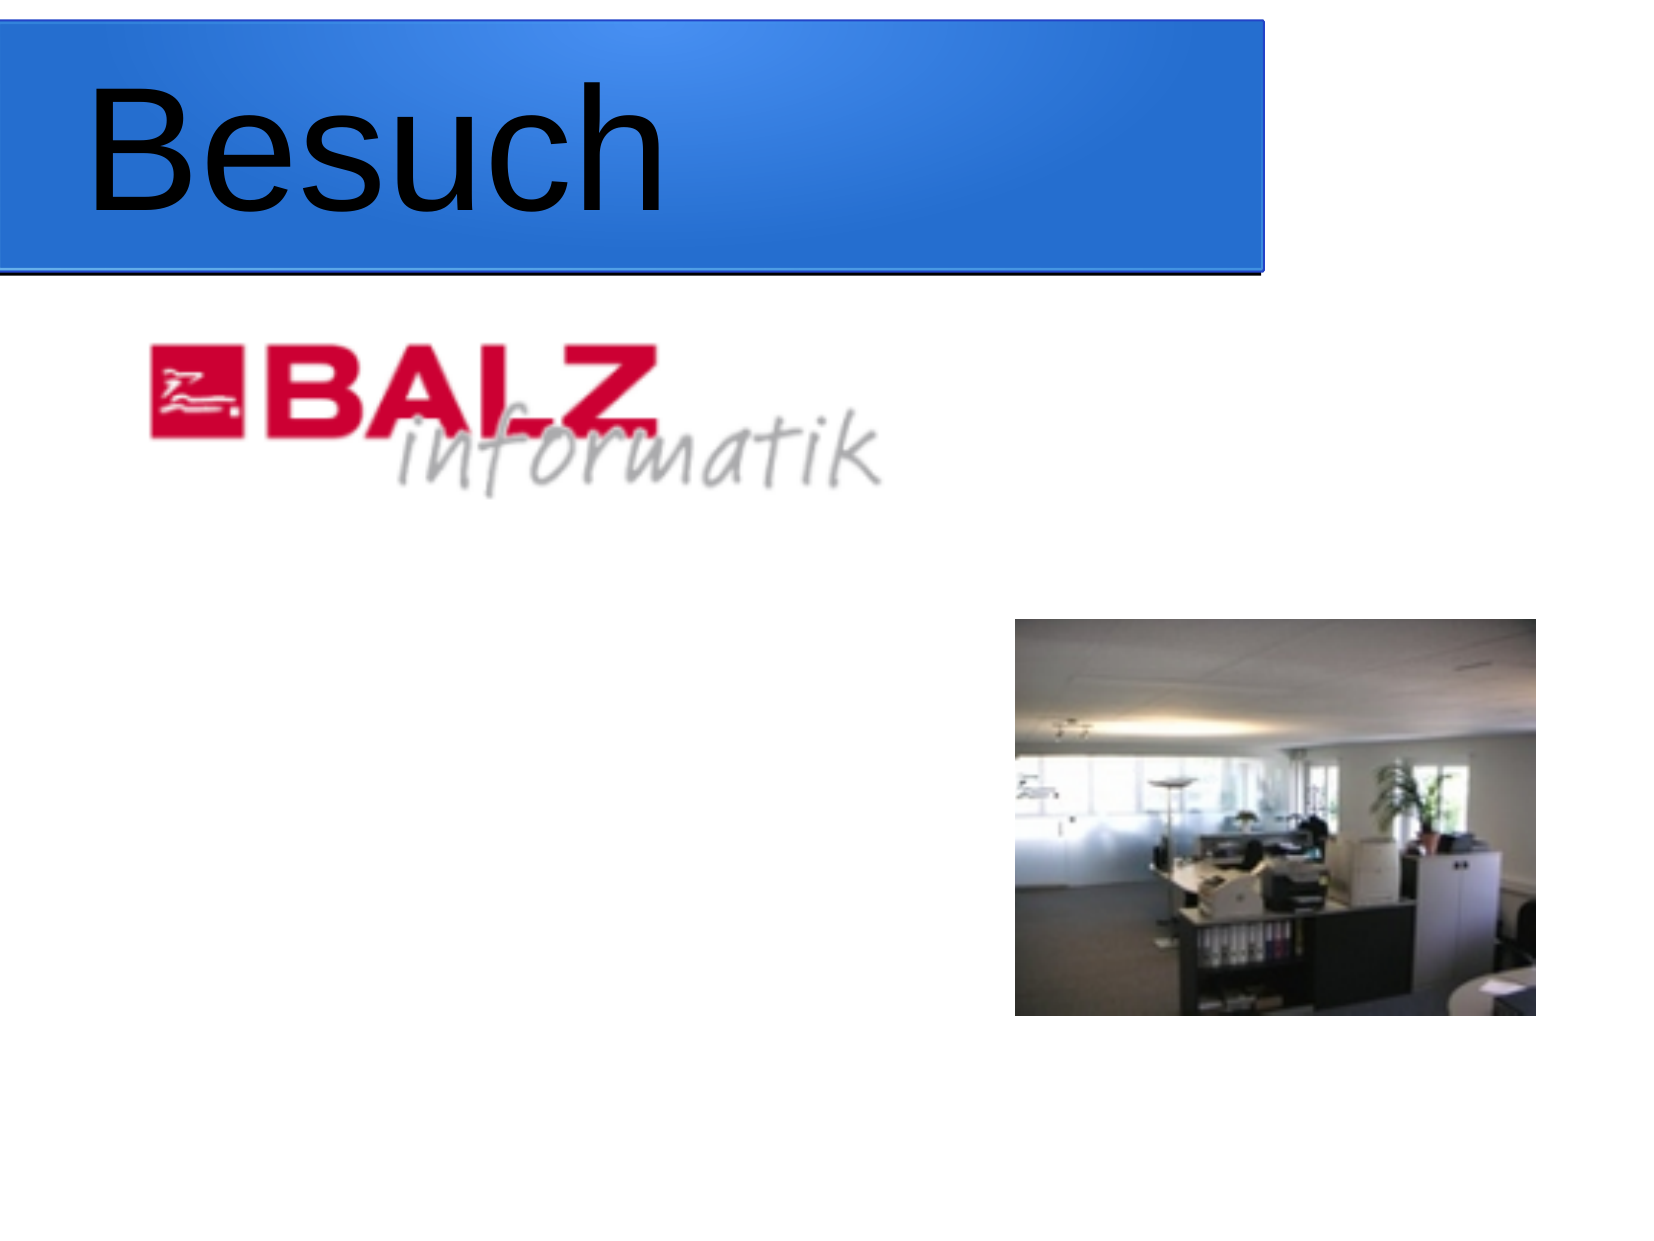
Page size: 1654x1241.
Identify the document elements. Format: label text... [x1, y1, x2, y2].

picture [1015, 619, 1536, 1016]
picture [70, 307, 971, 520]
title Besuch [82, 47, 1235, 252]
